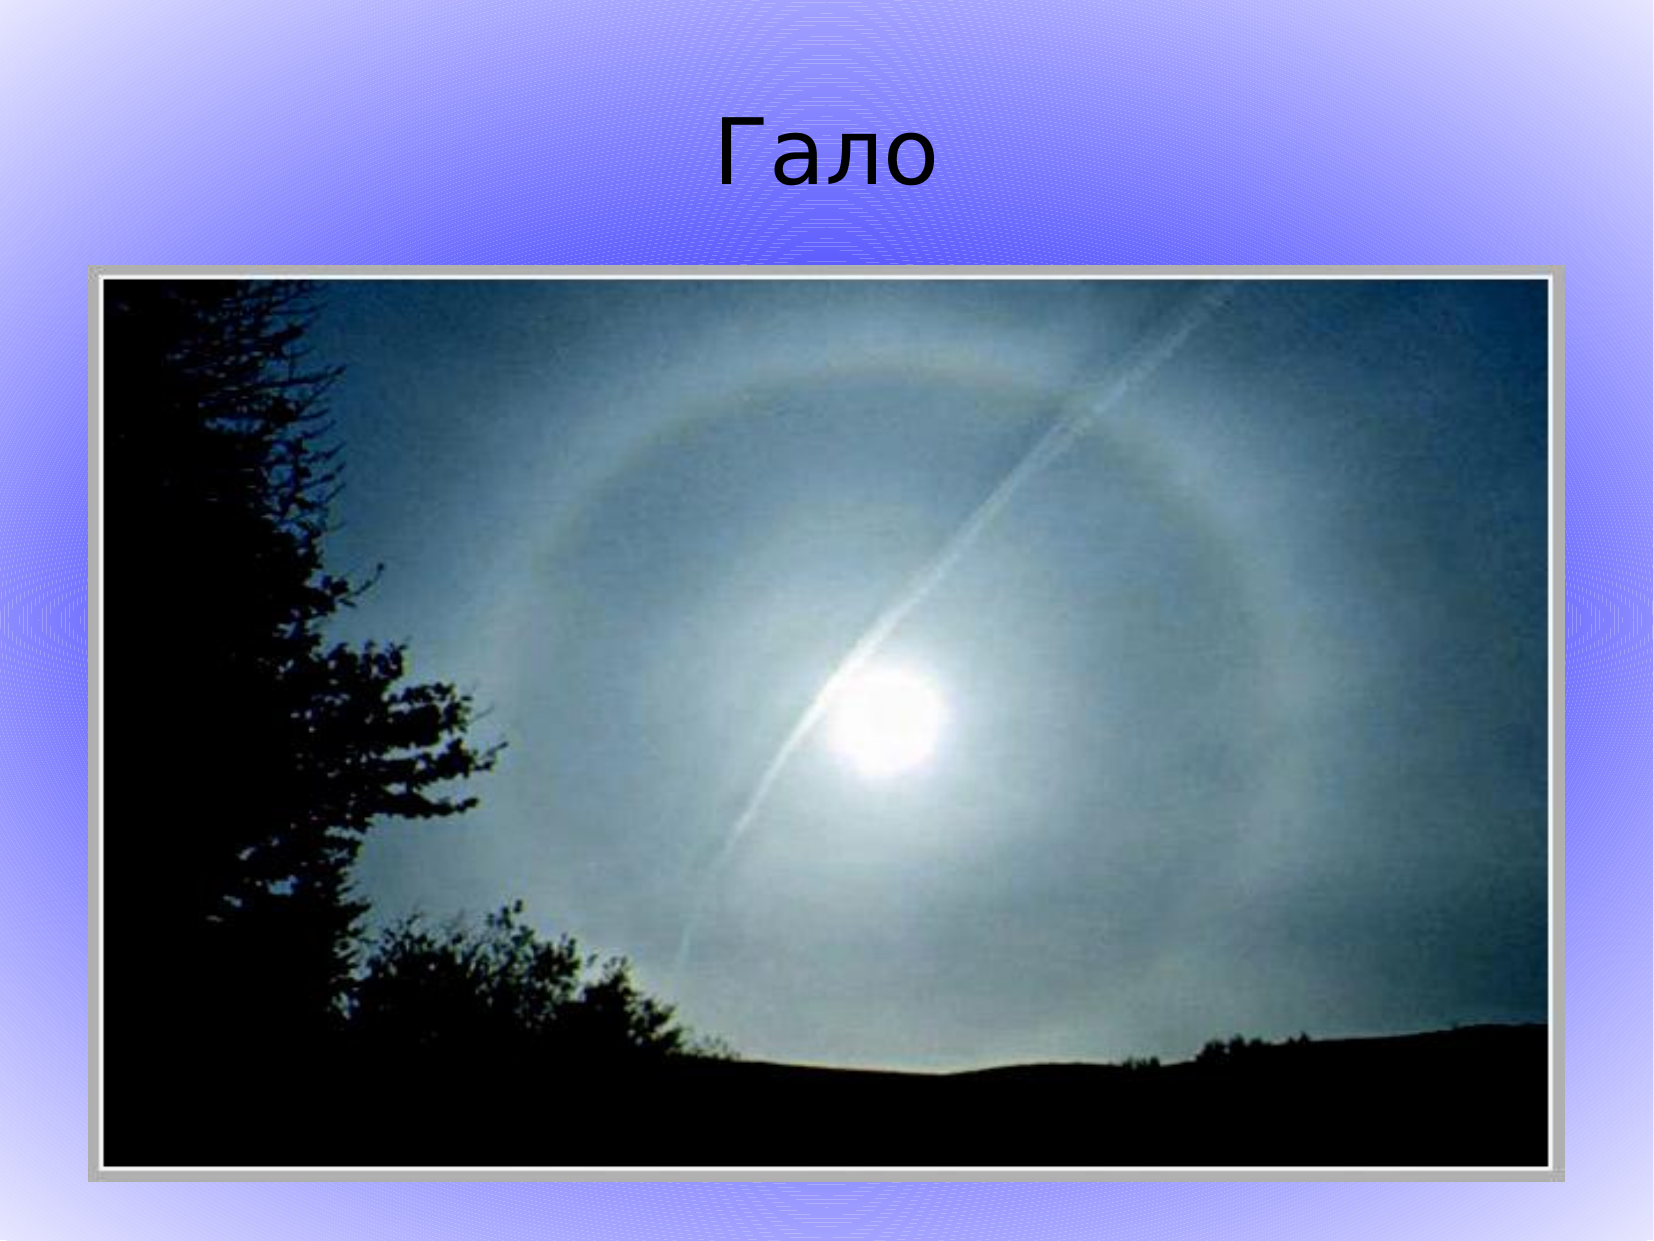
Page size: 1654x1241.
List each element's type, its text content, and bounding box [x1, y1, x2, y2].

title Гало [82, 49, 1571, 257]
picture [88, 265, 1565, 1182]
